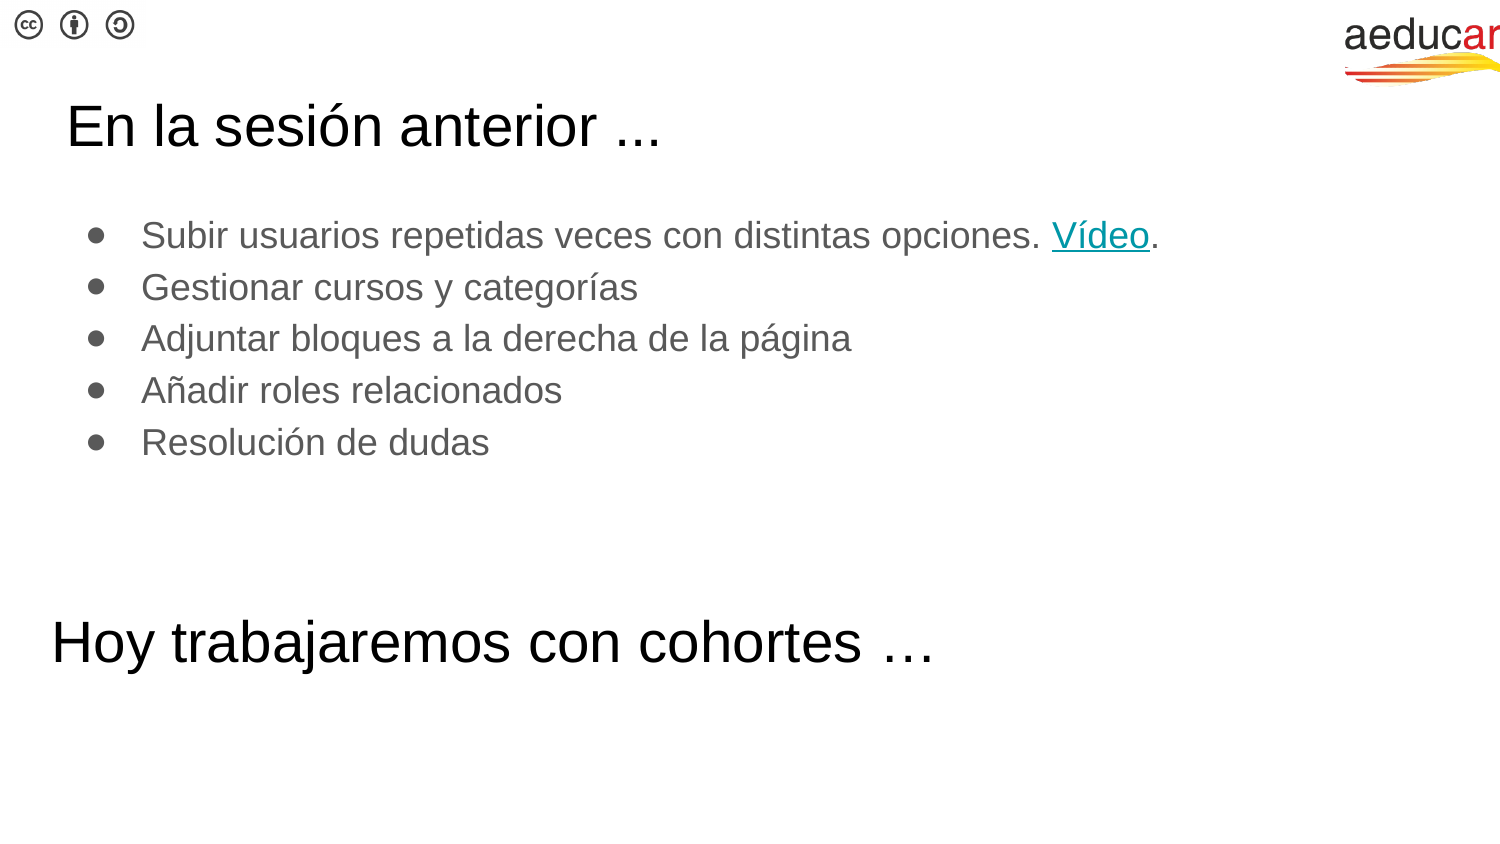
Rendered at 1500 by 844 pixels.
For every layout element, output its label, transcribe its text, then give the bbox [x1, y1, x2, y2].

title Hoy trabajaremos con cohortes … [36, 588, 1435, 683]
title En la sesión anterior ... [51, 72, 1449, 167]
picture [0, 0, 146, 48]
list Subir usuarios repetidas veces con distintas opciones. Vídeo. Gestionar cursos y categorías Adjuntar bloques a la derecha de la página Añadir roles relacionados Resolución de dudas [51, 189, 1449, 750]
picture [1344, 0, 1500, 104]
